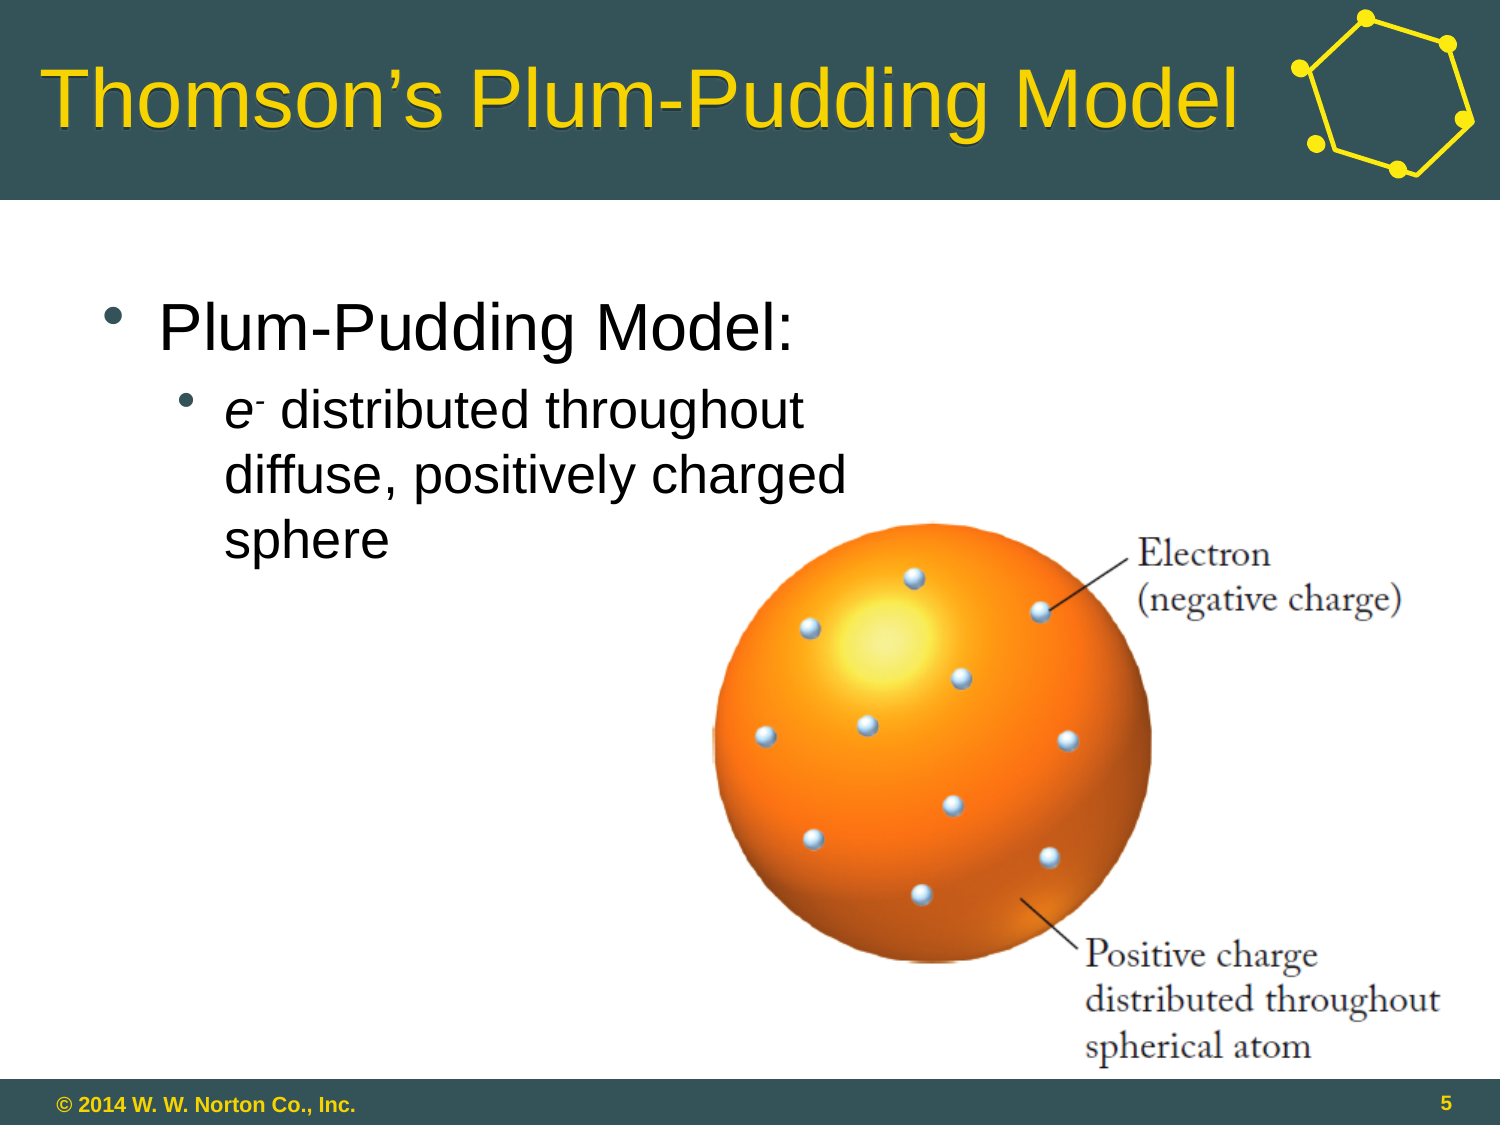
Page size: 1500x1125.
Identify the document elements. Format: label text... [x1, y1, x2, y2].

picture [687, 518, 1448, 1076]
list Plum-Pudding Model: e- distributed throughout diffuse, positively charged sphere [87, 275, 888, 589]
title Thomson’s Plum-Pudding Model [24, 0, 1300, 188]
slide_number <number> [1425, 1086, 1468, 1119]
